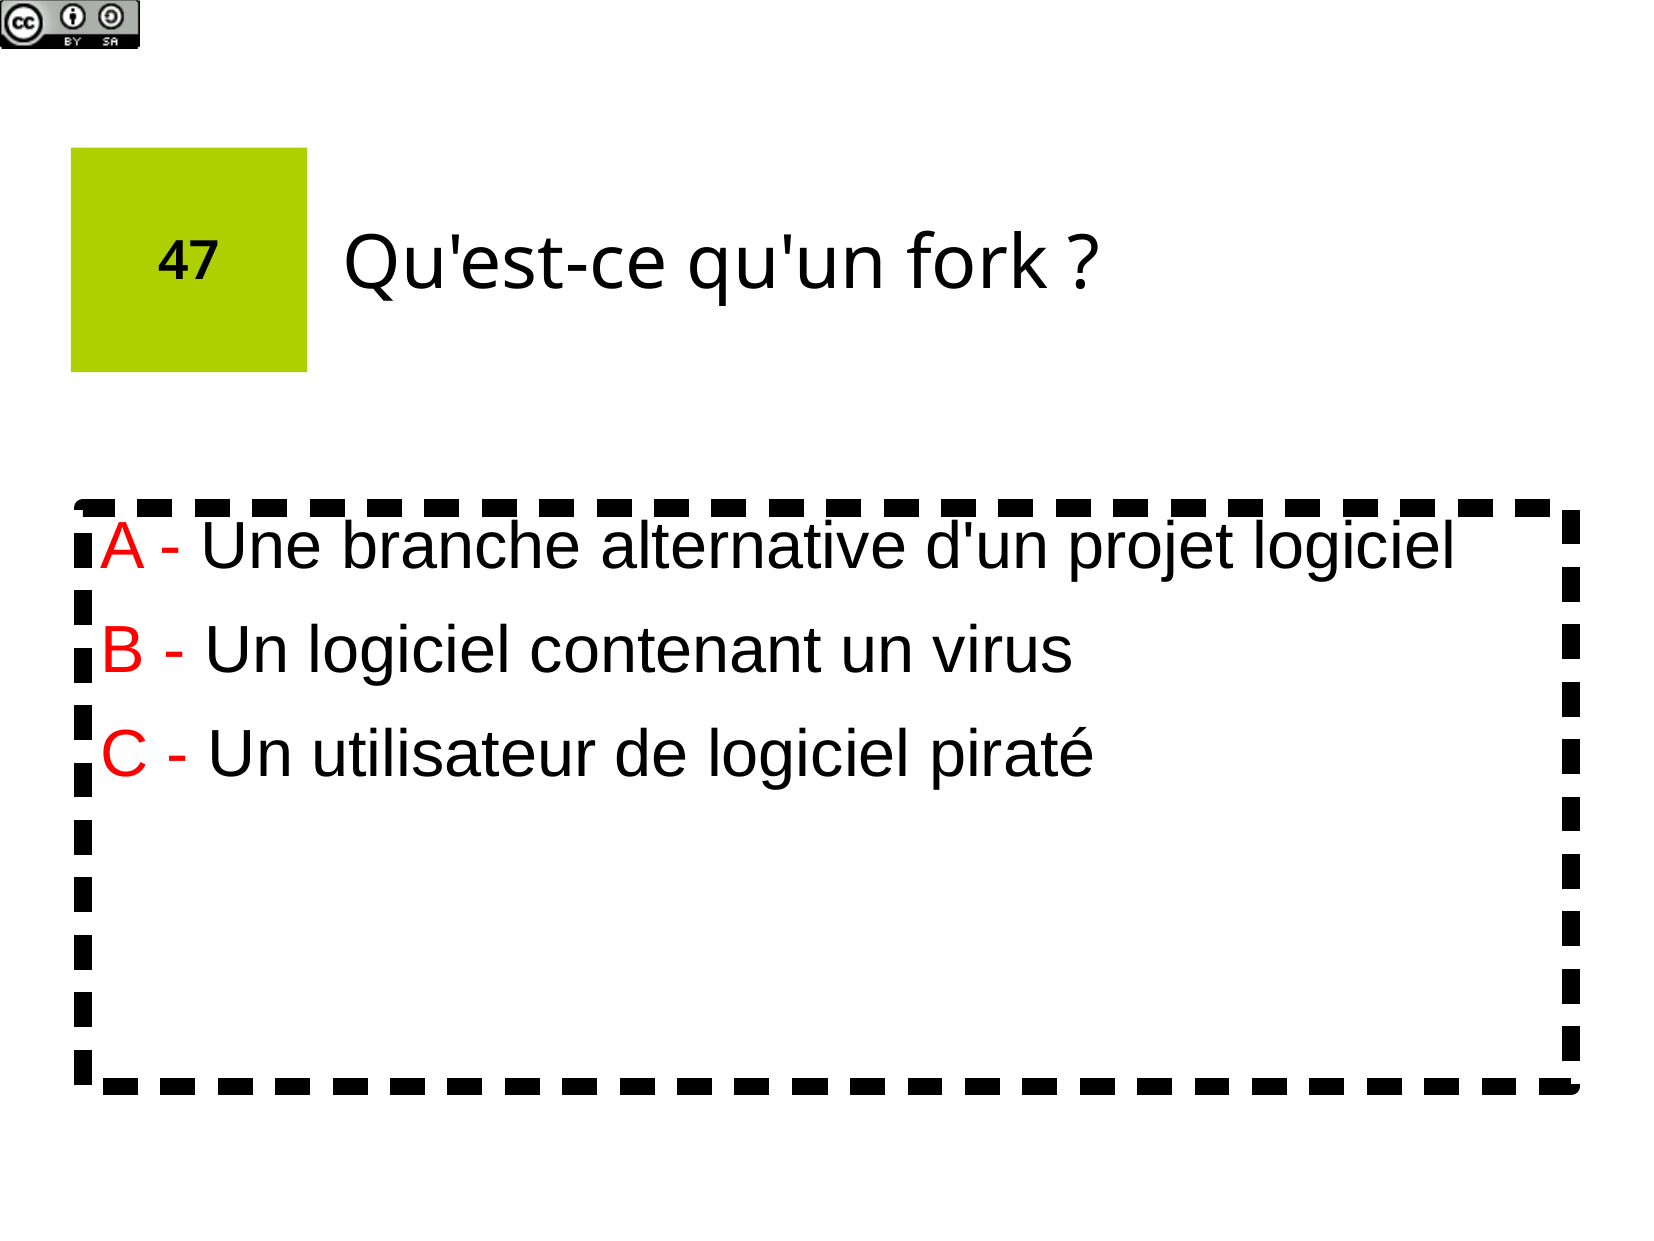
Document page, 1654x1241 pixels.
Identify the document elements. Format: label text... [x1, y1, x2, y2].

list Une branche alternative d'un projet logiciel Un logiciel contenant un virus Un utilisateur de logiciel piraté [82, 507, 1571, 1087]
picture [0, 0, 140, 49]
title Qu'est-ce qu'un fork ? [342, 59, 1571, 461]
